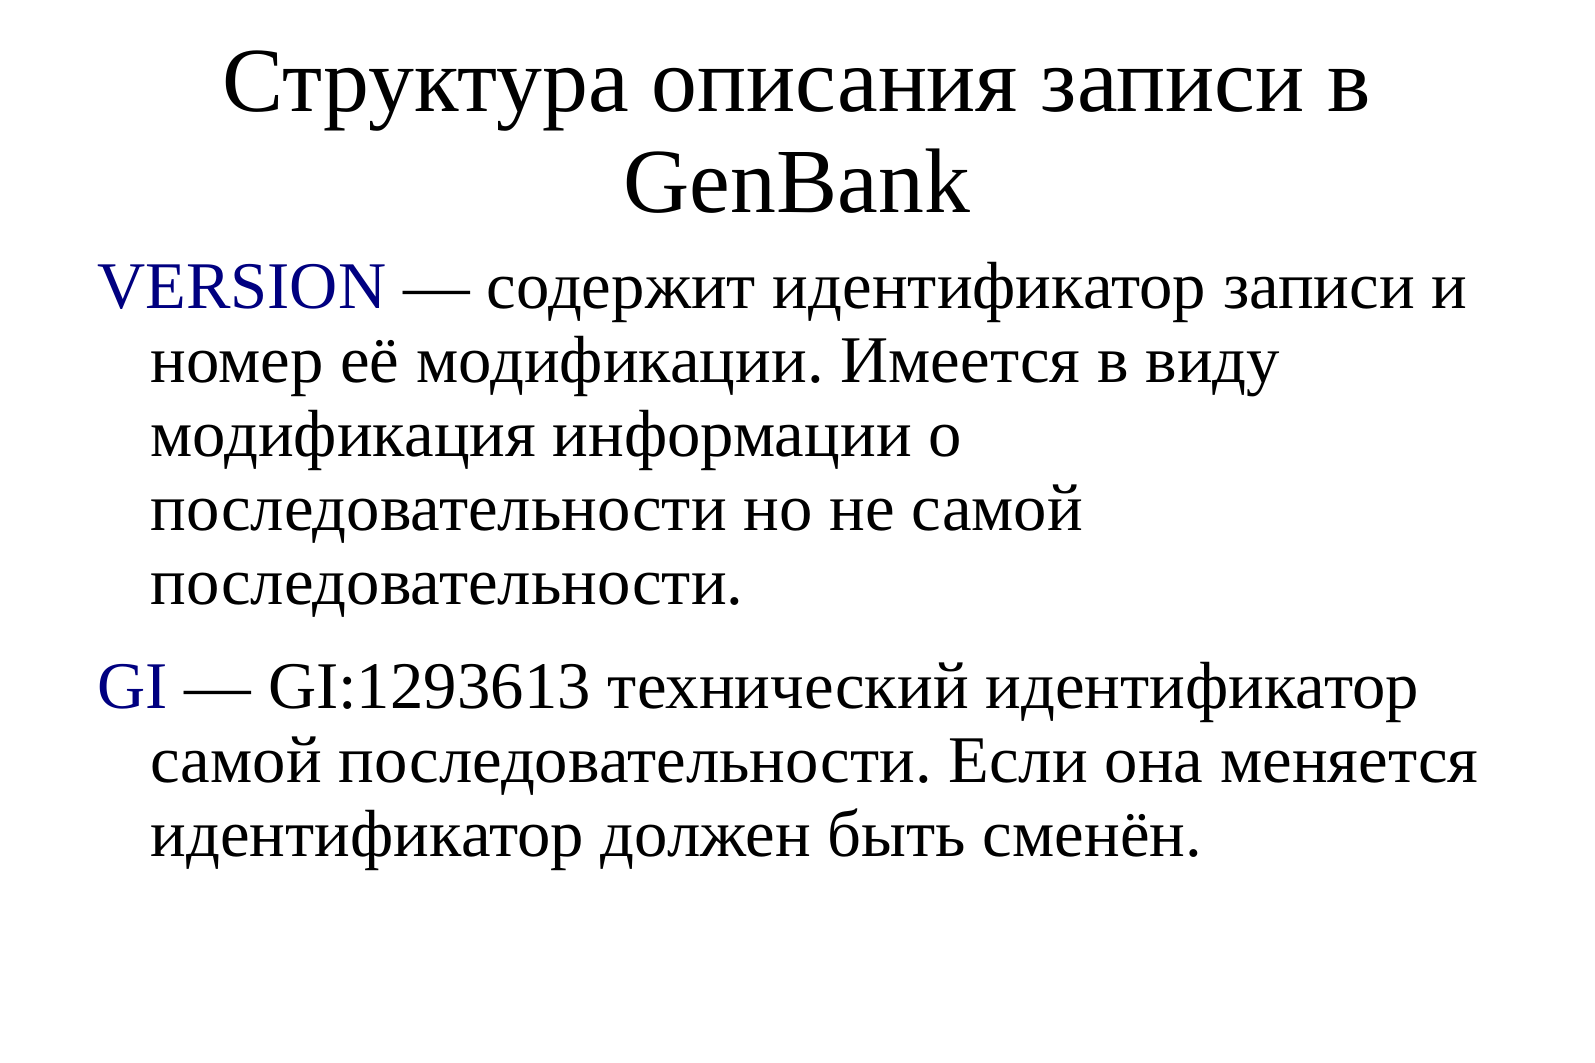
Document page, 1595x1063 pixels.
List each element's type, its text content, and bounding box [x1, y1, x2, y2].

title Структура описания записи в GenBank [79, 29, 1515, 233]
list VERSION — содержит идентификатор записи и номер её модификации. Имеется в виду модификация информации о последовательности но не самой последовательности. GI — GI:1293613 технический идентификатор самой последовательности. Если она меняется идентификатор должен быть сменён. [79, 248, 1515, 936]
